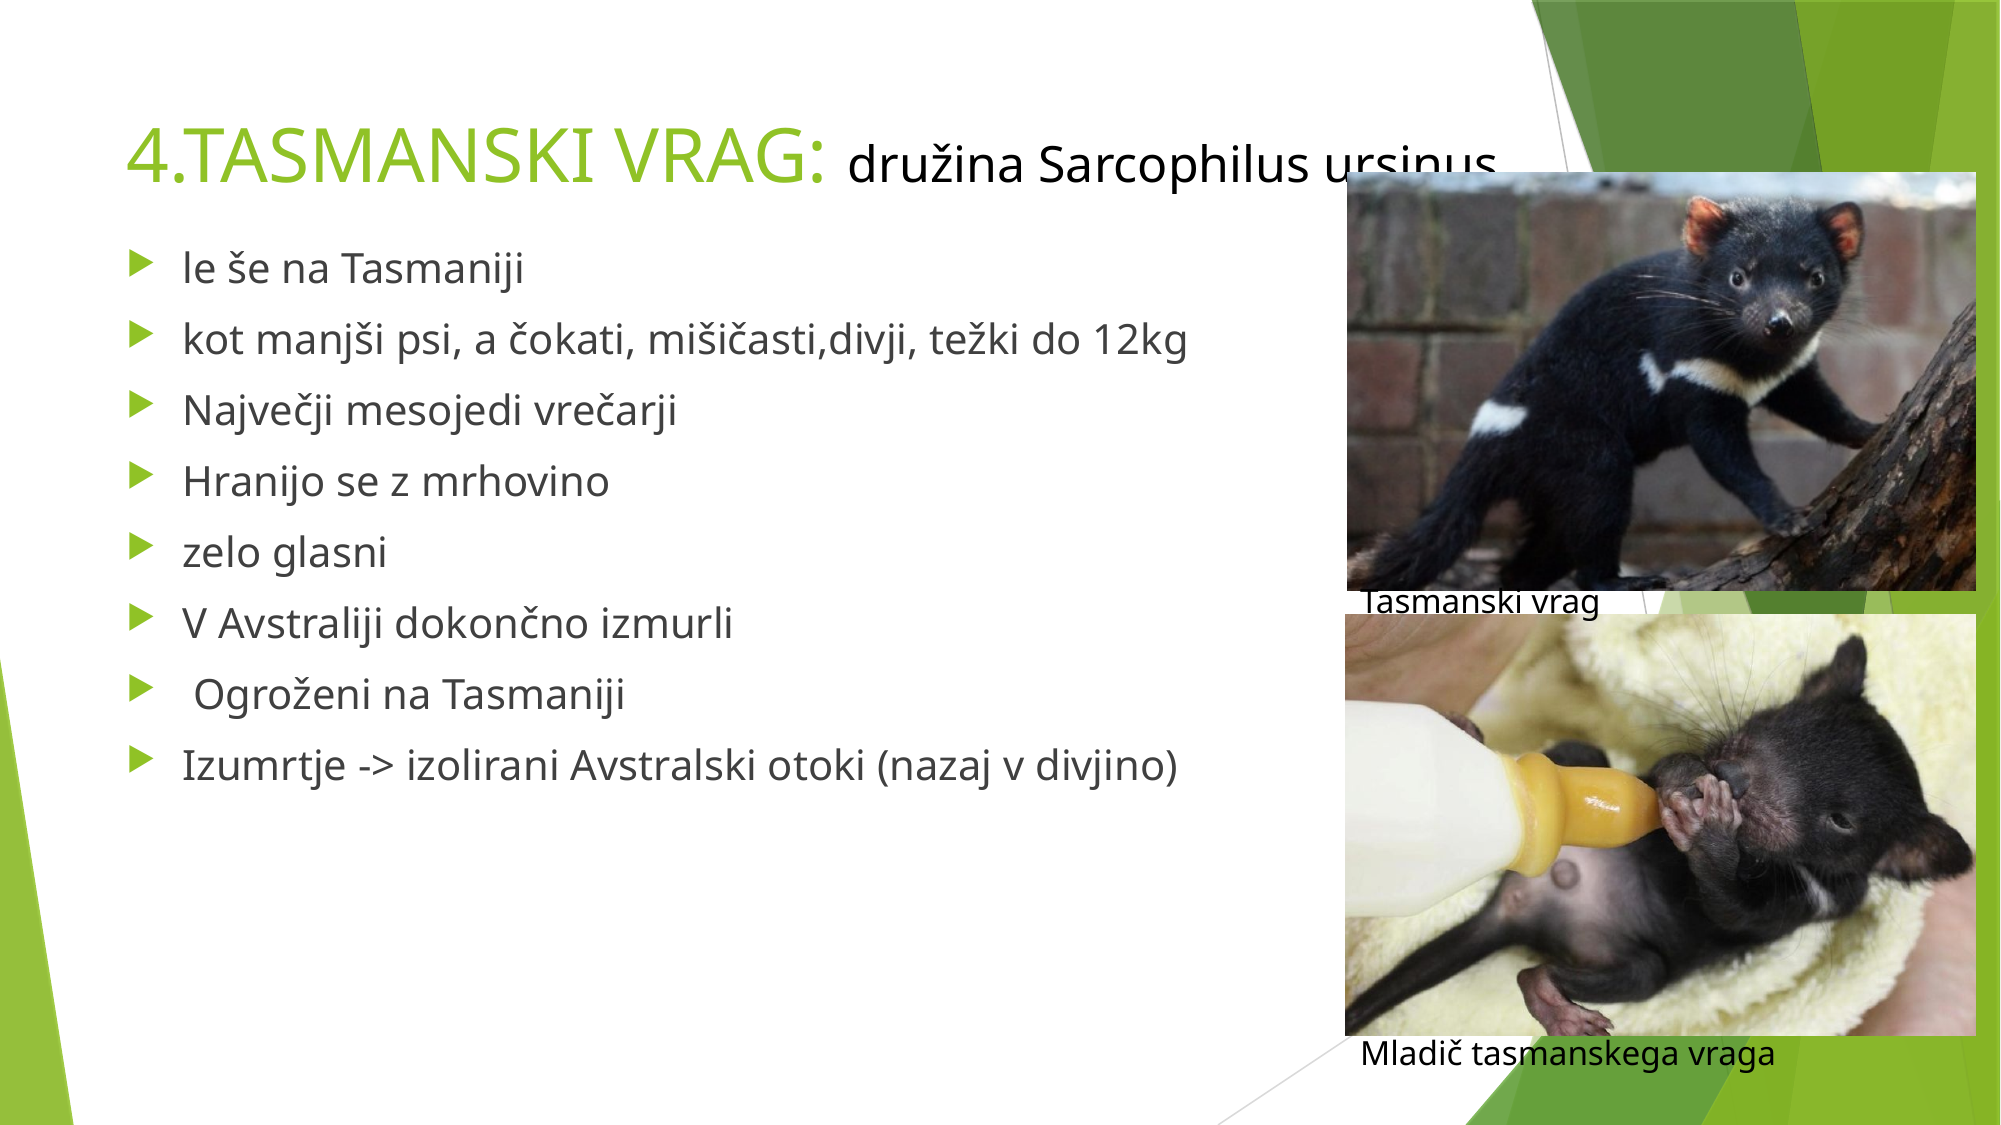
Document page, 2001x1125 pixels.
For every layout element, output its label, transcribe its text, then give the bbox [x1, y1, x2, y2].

title 4.TASMANSKI VRAG: družina Sarcophilus ursinus [111, 99, 1522, 234]
list le še na Tasmaniji kot manjši psi, a čokati, mišičasti,divji, težki do 12kg Največji mesojedi vrečarji Hranijo se z mrhovino zelo glasni V Avstraliji dokončno izmurli Ogroženi na Tasmaniji Izumrtje -> izolirani Avstralski otoki (nazaj v divjino) [111, 234, 1347, 992]
text_box Mladič tasmanskega vraga [1345, 1025, 1805, 1080]
picture [1347, 172, 1976, 591]
text_box Tasmanski vrag [1345, 572, 1722, 628]
picture [1345, 614, 1976, 1036]
